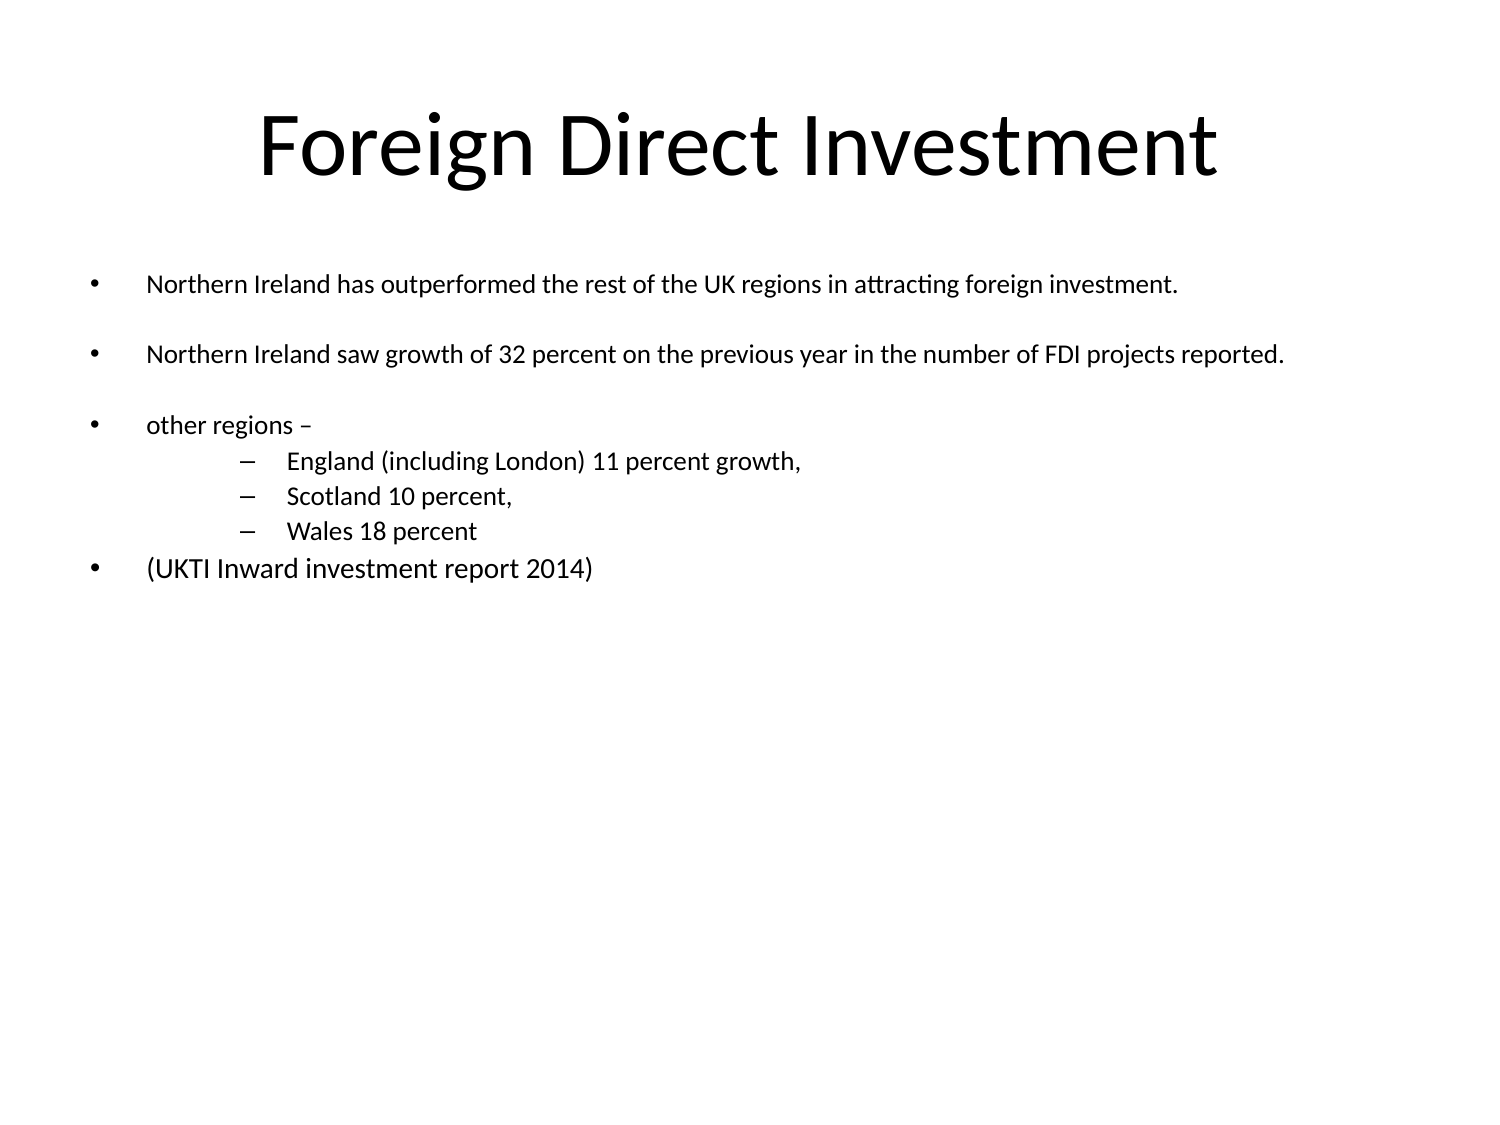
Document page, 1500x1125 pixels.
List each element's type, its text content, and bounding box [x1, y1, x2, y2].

list Northern Ireland has outperformed the rest of the UK regions in attracting foreign investment. Northern Ireland saw growth of 32 percent on the previous year in the number of FDI projects reported. other regions – England (including London) 11 percent growth, Scotland 10 percent, Wales 18 percent (UKTI Inward investment report 2014) [75, 262, 1426, 1005]
title Foreign Direct Investment [75, 45, 1426, 233]
